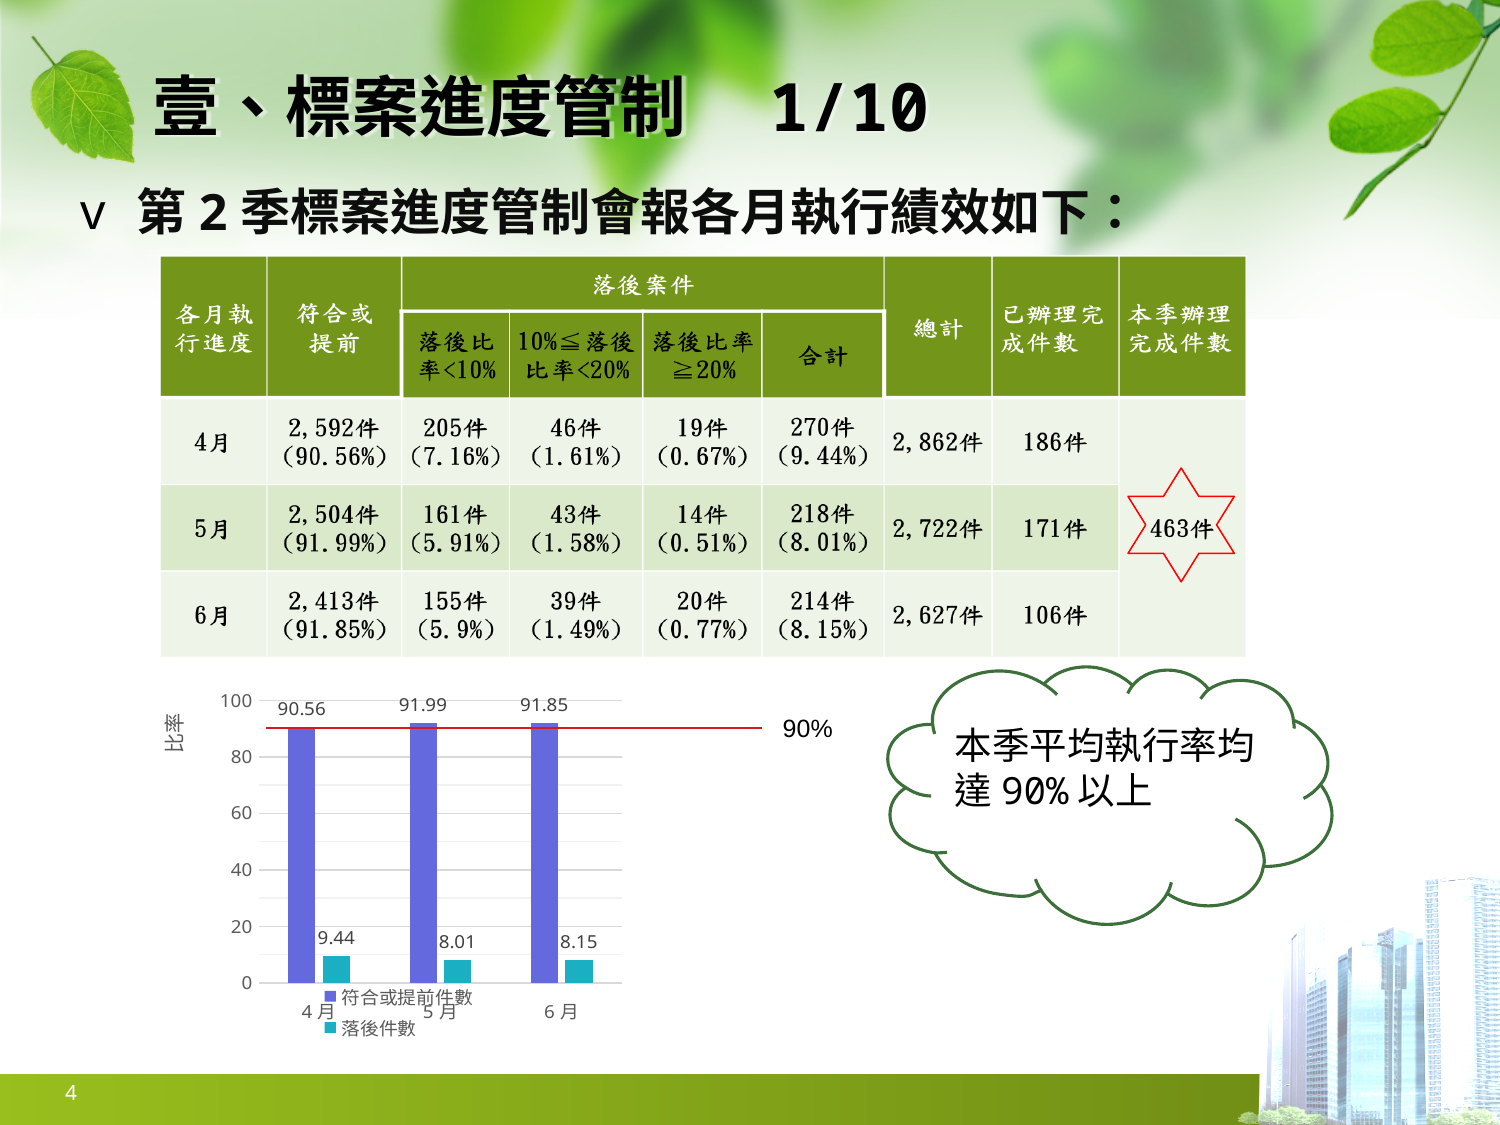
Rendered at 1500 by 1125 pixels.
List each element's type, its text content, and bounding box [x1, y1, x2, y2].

chart [137, 680, 810, 1046]
text_box 90% [767, 705, 851, 751]
title 壹、標案進度管制 1/10 [137, 57, 1325, 150]
list 第2季標案進度管制會報各月執行績效如下： [64, 172, 1447, 965]
picture [159, 255, 1247, 658]
text_box 4 [50, 1072, 138, 1113]
text_box 本季平均執行率均達90%以上 [939, 714, 1271, 821]
